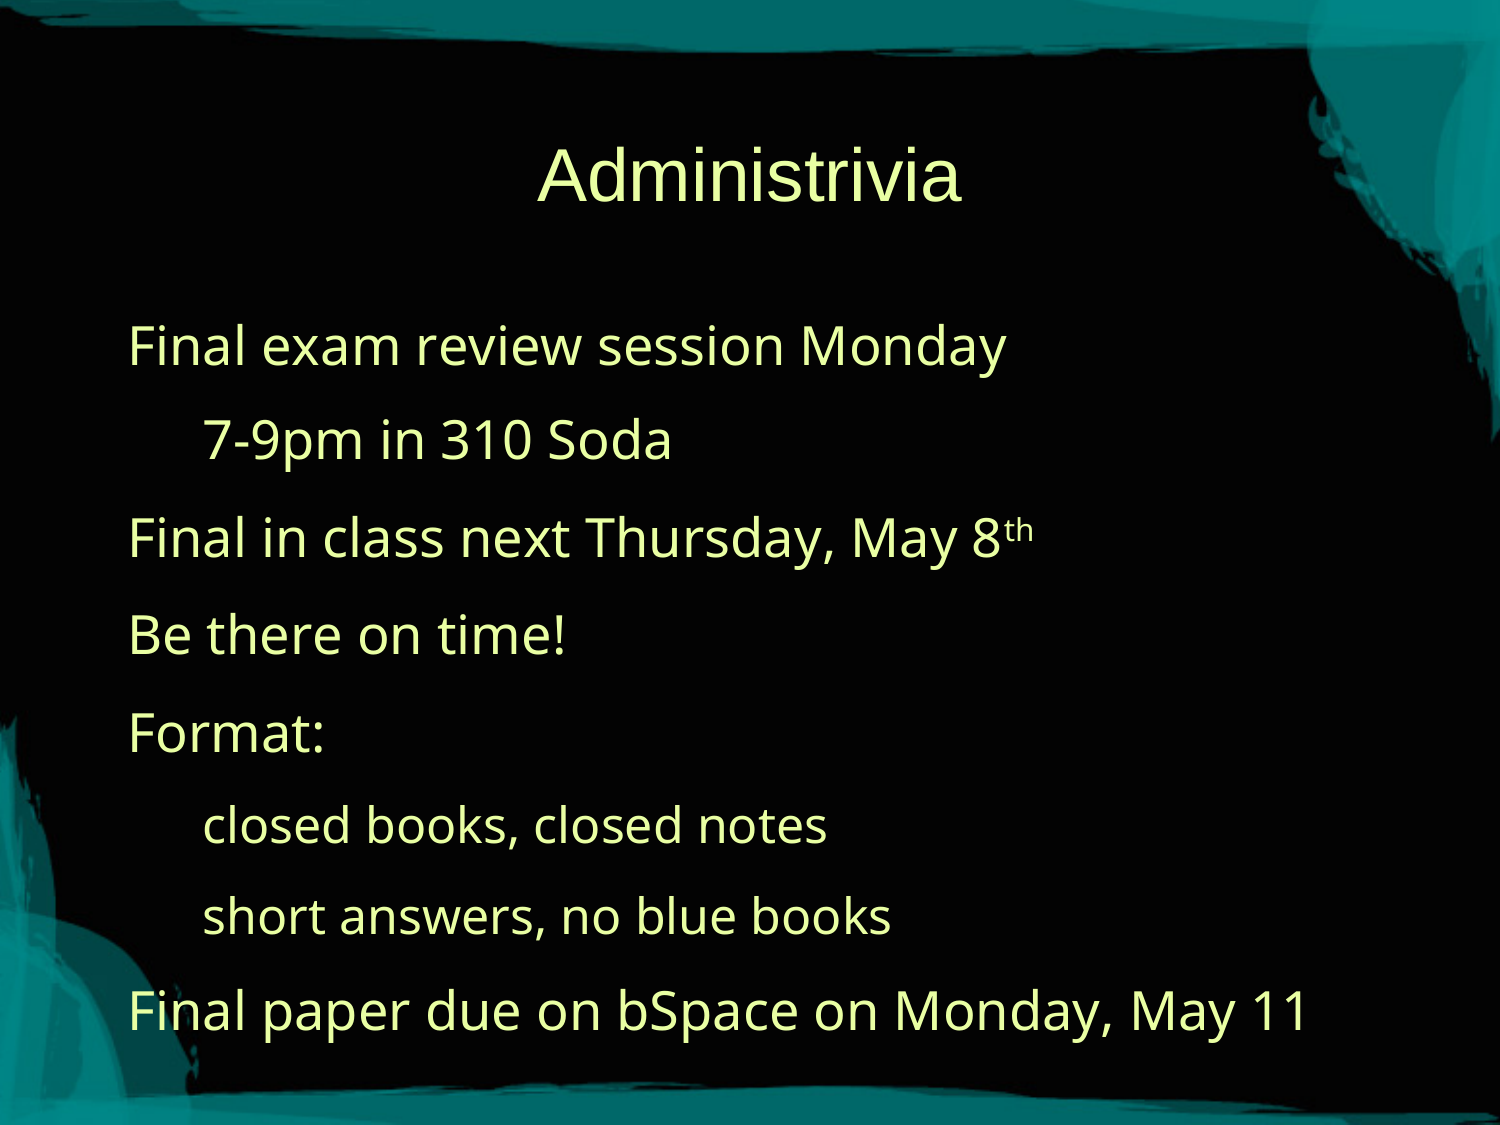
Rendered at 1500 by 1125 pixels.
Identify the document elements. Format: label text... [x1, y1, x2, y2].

list Final exam review session Monday 7-9pm in 310 Soda Final in class next Thursday, May 8th Be there on time! Format: closed books, closed notes short answers, no blue books Final paper due on bSpace on Monday, May 11 [112, 299, 1388, 1106]
title Administrivia [112, 87, 1388, 263]
picture [0, 0, 1500, 1125]
